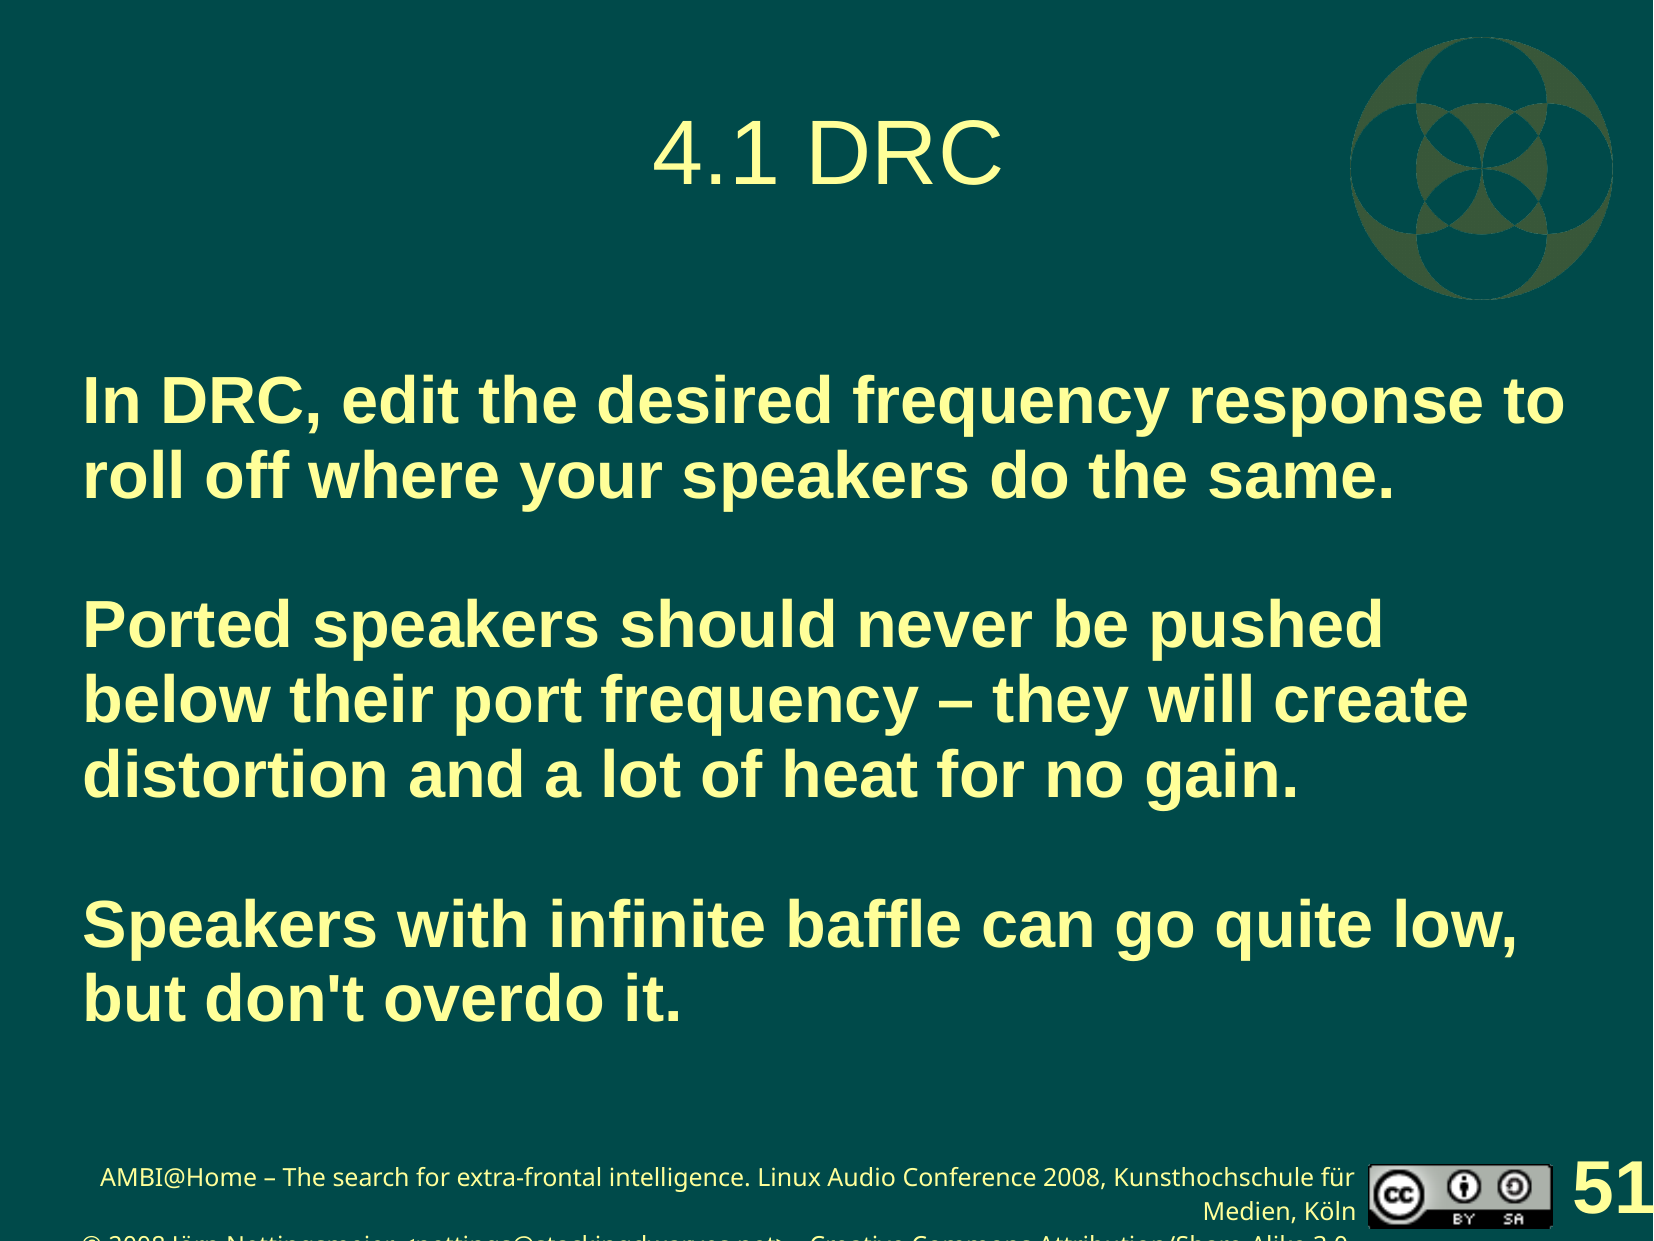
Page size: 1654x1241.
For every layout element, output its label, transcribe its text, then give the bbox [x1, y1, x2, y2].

picture [1350, 37, 1613, 300]
subtitle In DRC, edit the desired frequency response to roll off where your speakers do the same. Ported speakers should never be pushed below their port frequency – they will create distortion and a lot of heat for no gain. Speakers with infinite baffle can go quite low, but don't overdo it. [82, 297, 1571, 1102]
title 4.1 DRC [82, 56, 1576, 250]
picture [1368, 1164, 1553, 1229]
